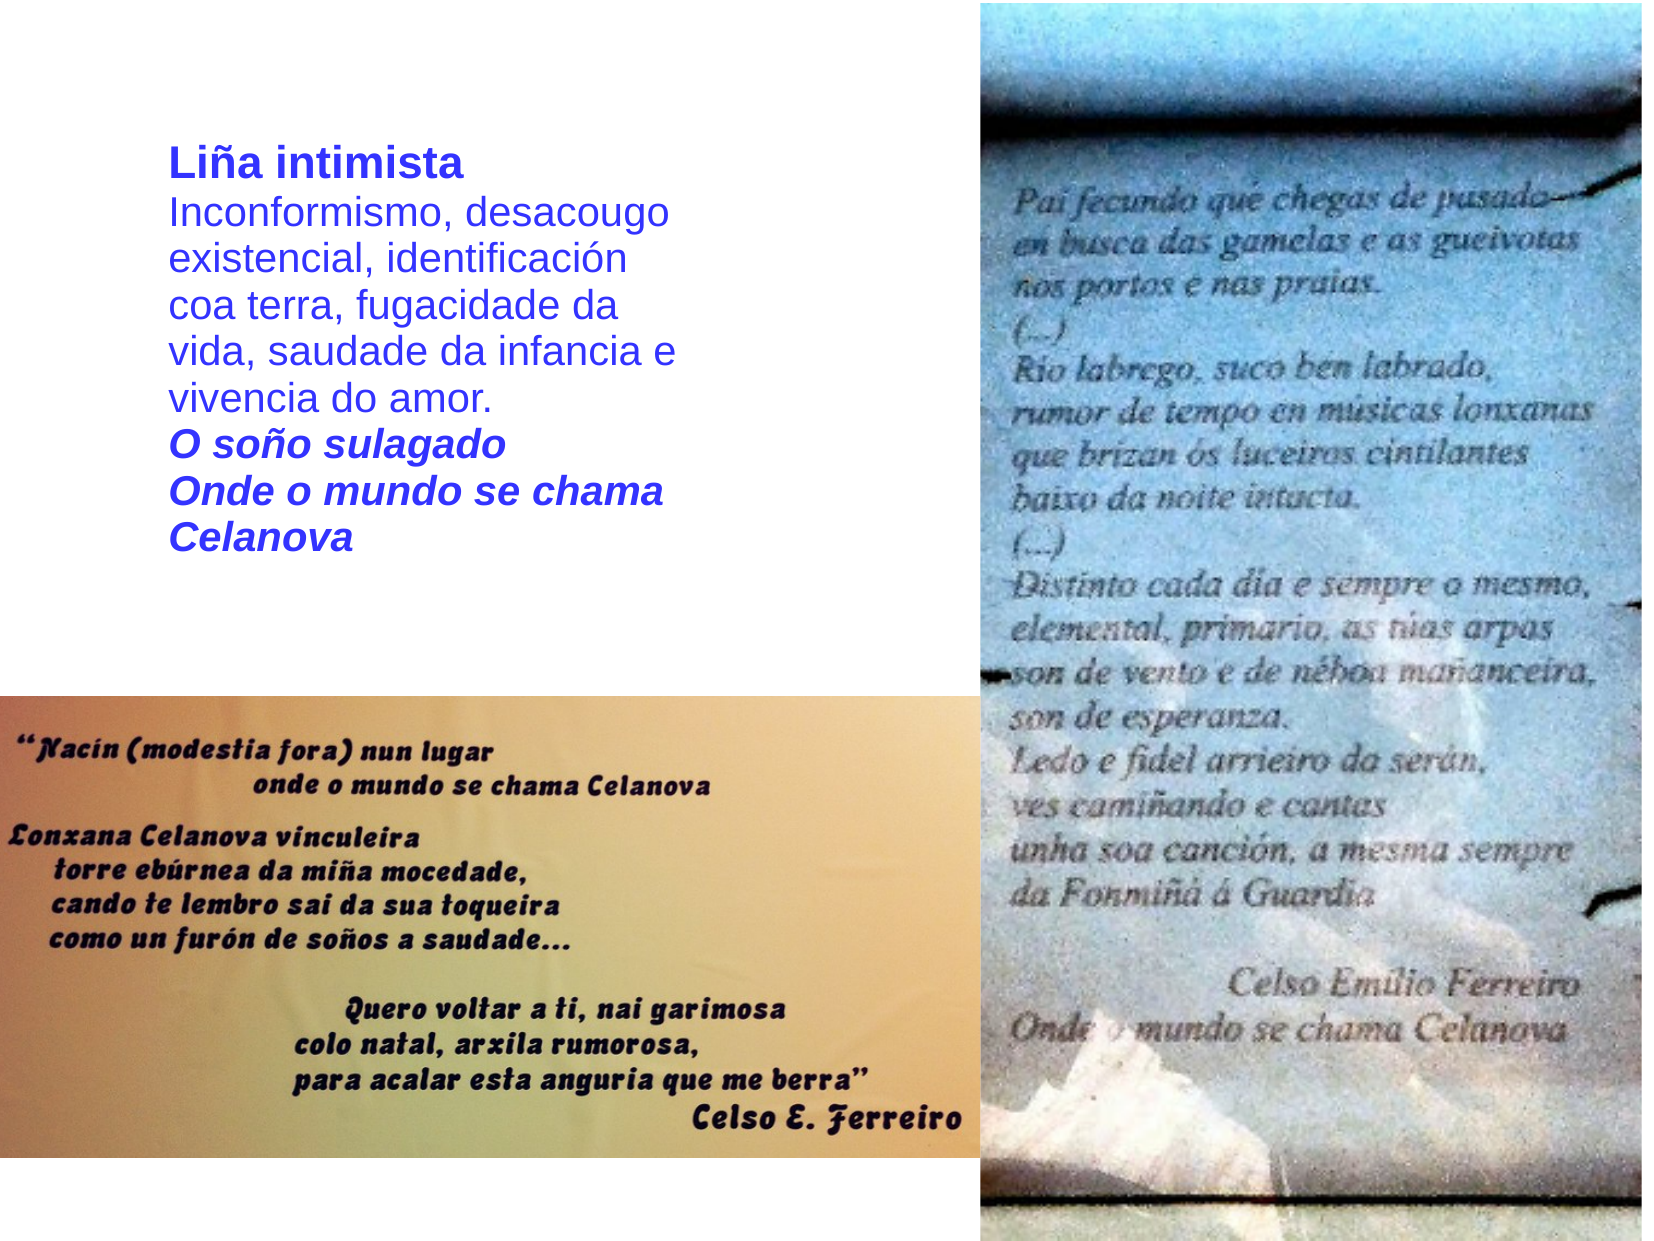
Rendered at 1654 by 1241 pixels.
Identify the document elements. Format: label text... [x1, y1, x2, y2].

picture [0, 3, 1642, 1241]
text_box Liña intimista Inconformismo, desacougo existencial, identificación coa terra, fugacidade da vida, saudade da infancia e vivencia do amor. O soño sulagado Onde o mundo se chama Celanova [153, 129, 697, 661]
